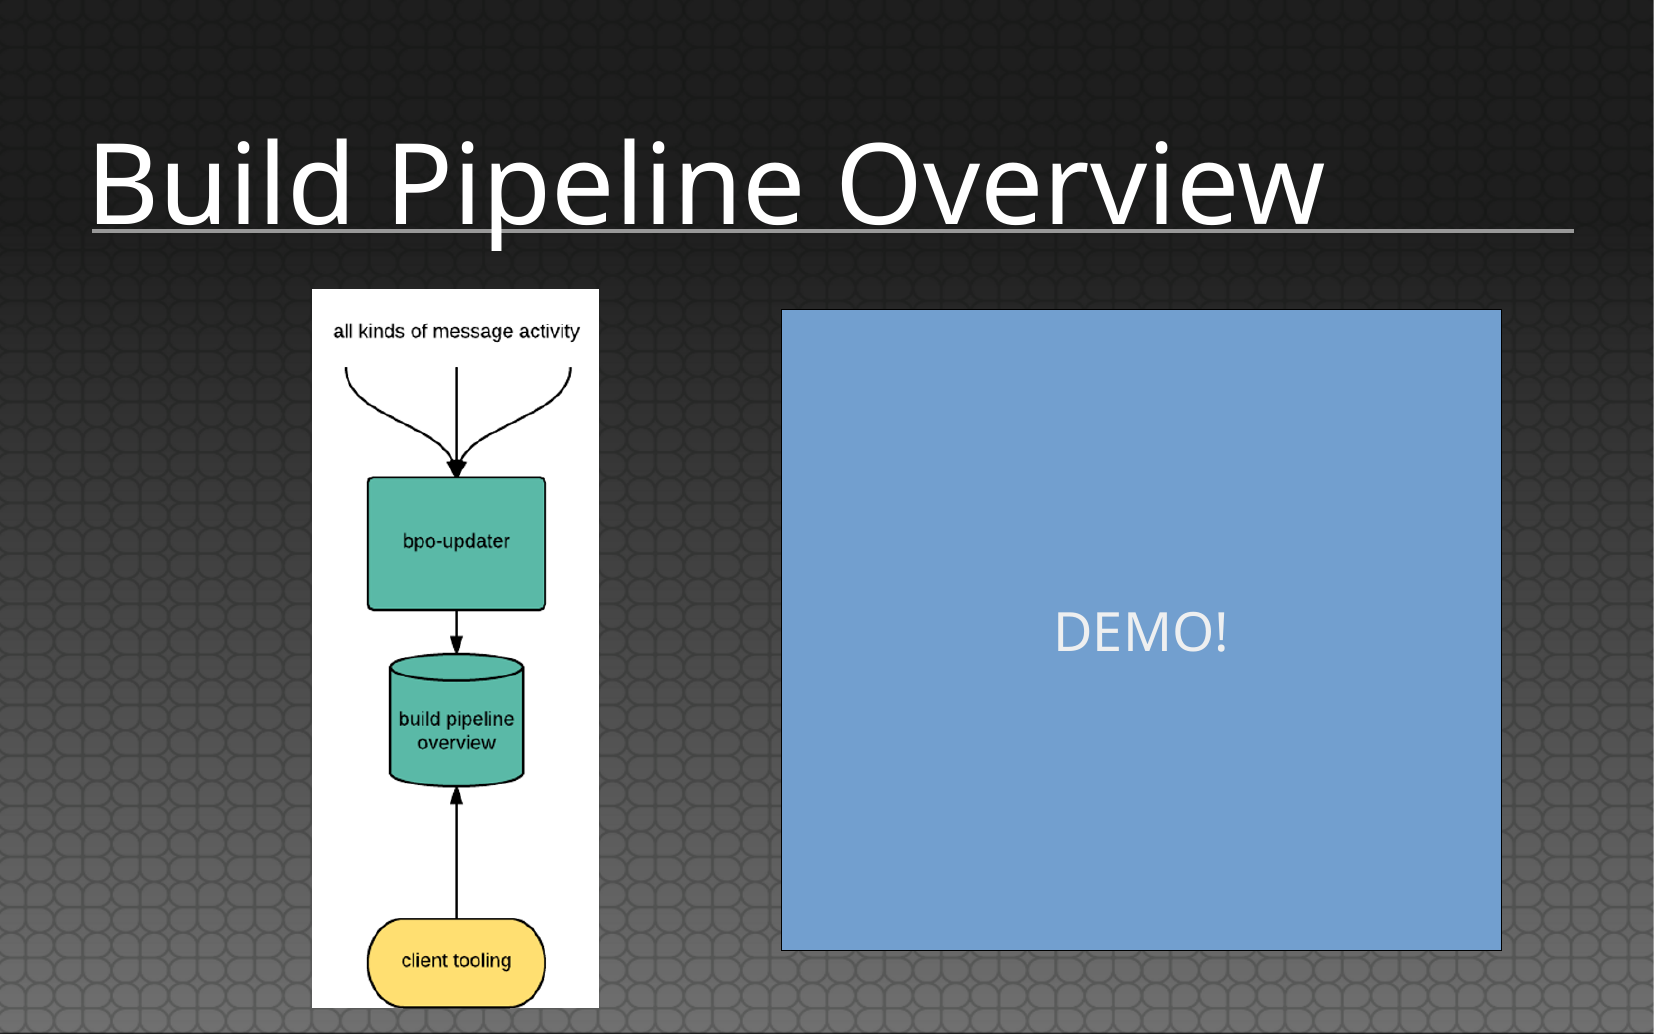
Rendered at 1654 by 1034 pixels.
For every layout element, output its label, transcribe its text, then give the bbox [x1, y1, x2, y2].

text_box DEMO! [781, 309, 1502, 951]
picture [0, 0, 1654, 1034]
title Build Pipeline Overview [86, 112, 1576, 249]
